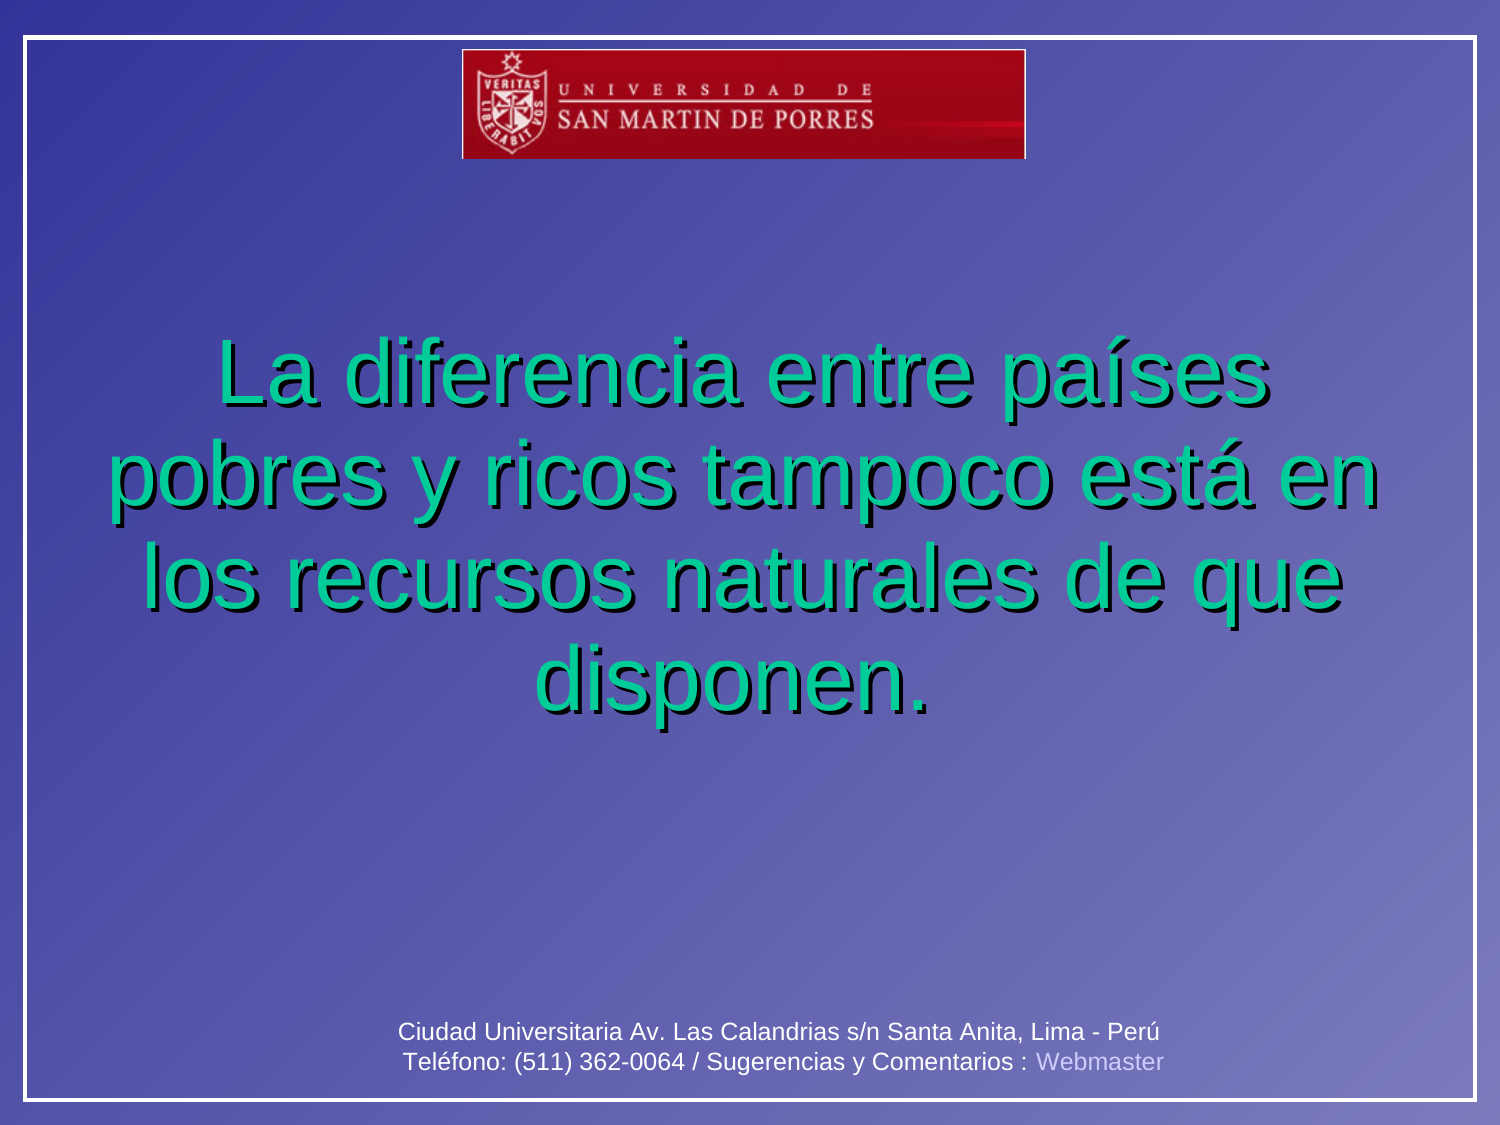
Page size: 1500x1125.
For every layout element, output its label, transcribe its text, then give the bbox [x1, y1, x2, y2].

title La diferencia entre países pobres y ricos tampoco está en los recursos naturales de que disponen. [75, 312, 1413, 788]
picture [462, 49, 1026, 159]
